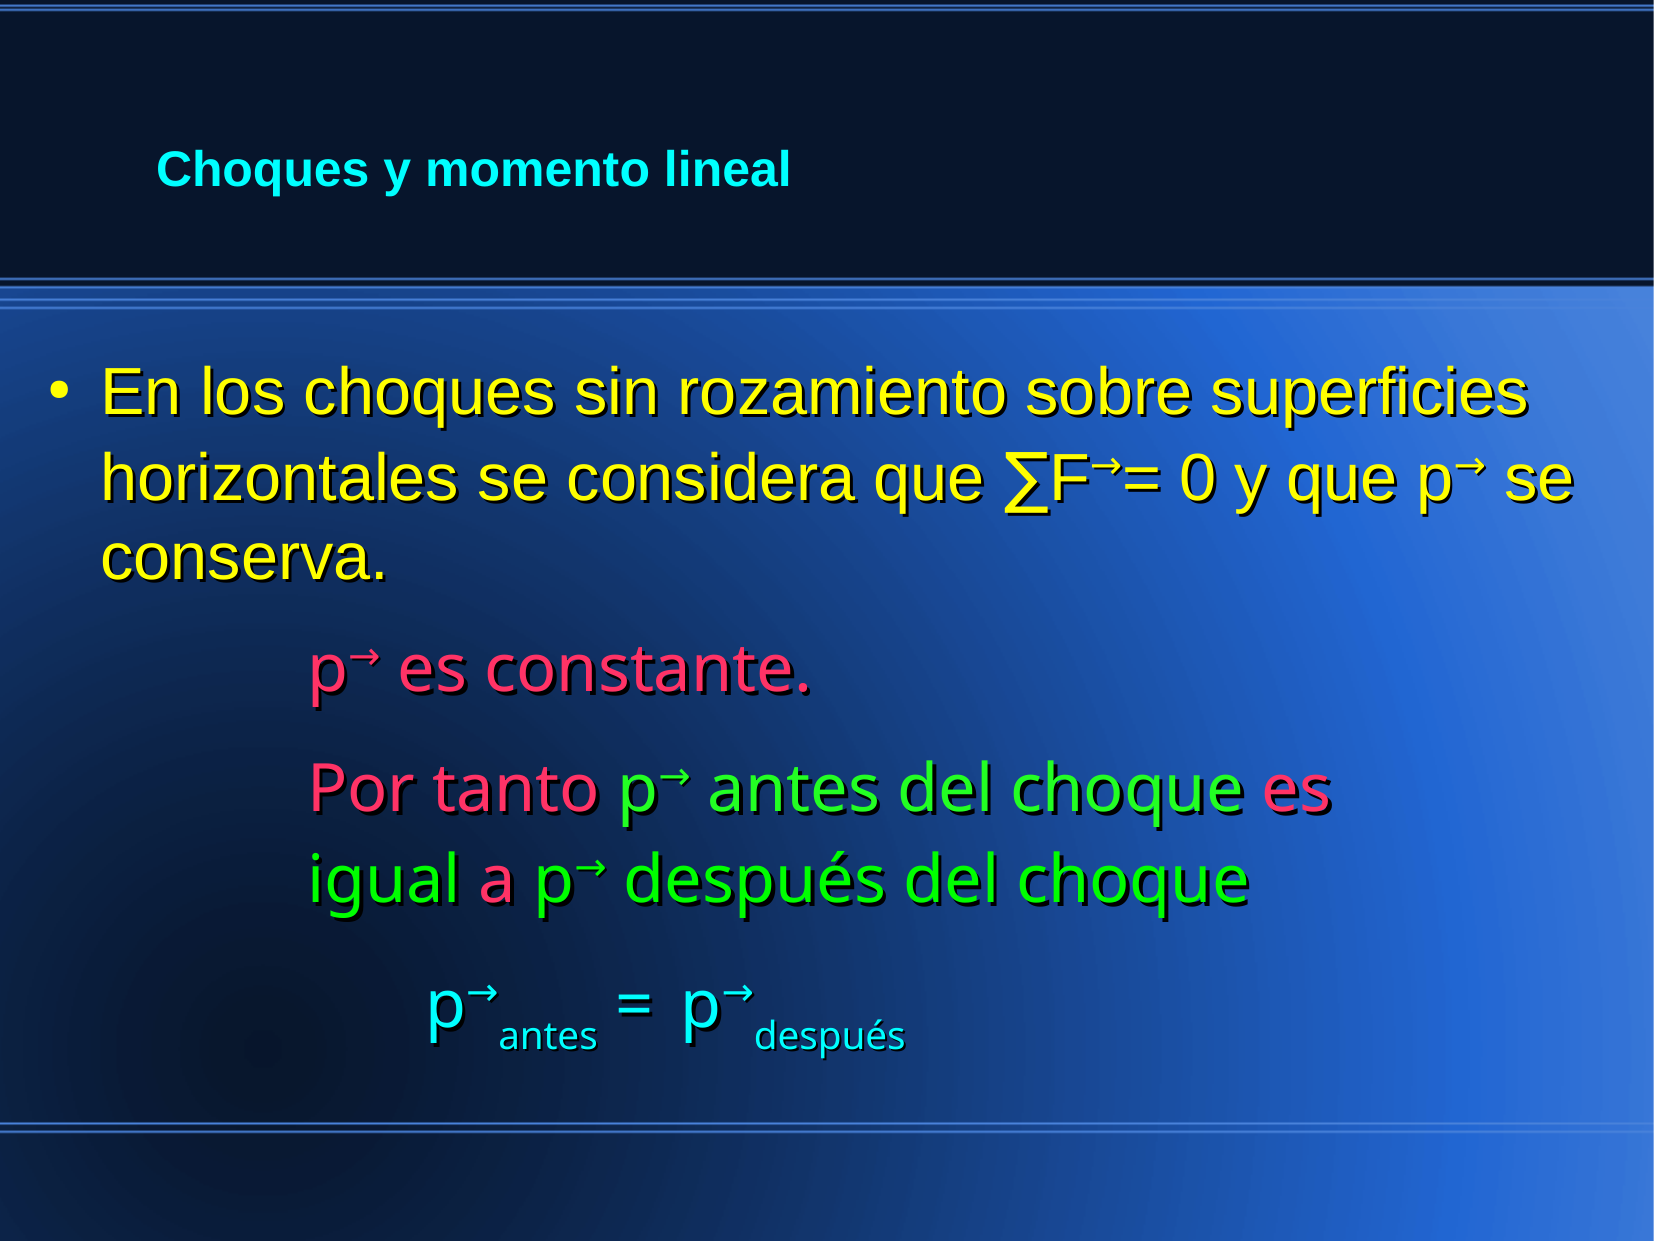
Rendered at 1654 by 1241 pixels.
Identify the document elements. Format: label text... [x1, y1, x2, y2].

text_box En los choques sin rozamiento sobre superficies horizontales se considera que ∑F→= 0 y que p→ se conserva. [29, 354, 1625, 593]
title Choques y momento lineal [32, 118, 916, 220]
picture [0, 0, 1654, 1241]
text_box p→antes = p→después [354, 956, 916, 1063]
text_box p→ es constante. Por tanto p→ antes del choque es igual a p→ después del choque [236, 620, 1418, 929]
